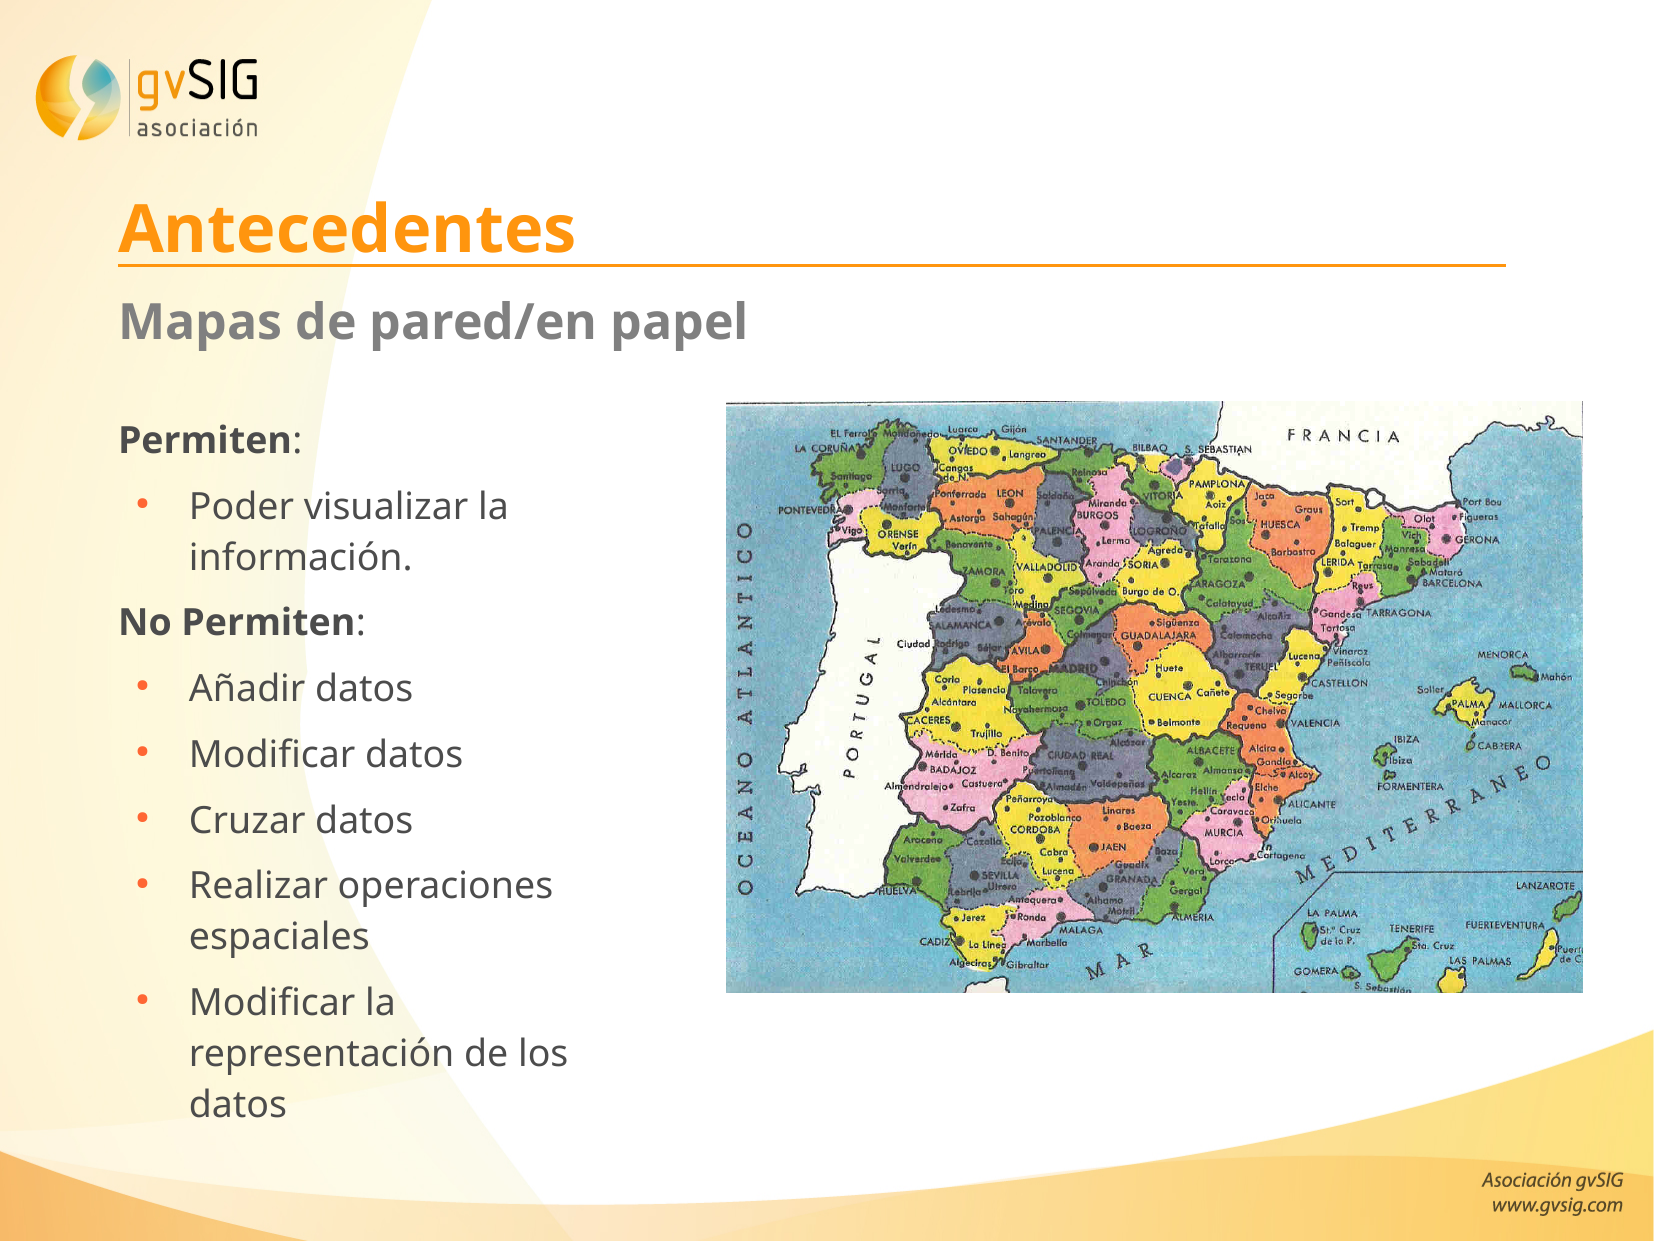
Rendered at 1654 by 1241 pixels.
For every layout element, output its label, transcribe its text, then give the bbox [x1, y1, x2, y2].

list Permiten: Poder visualizar la información. No Permiten: Añadir datos Modificar datos Cruzar datos Realizar operaciones espaciales Modificar la representación de los datos [118, 413, 650, 1200]
title Mapas de pared/en papel [118, 276, 857, 365]
picture [0, 0, 1654, 1241]
title Antecedentes [118, 177, 1607, 276]
